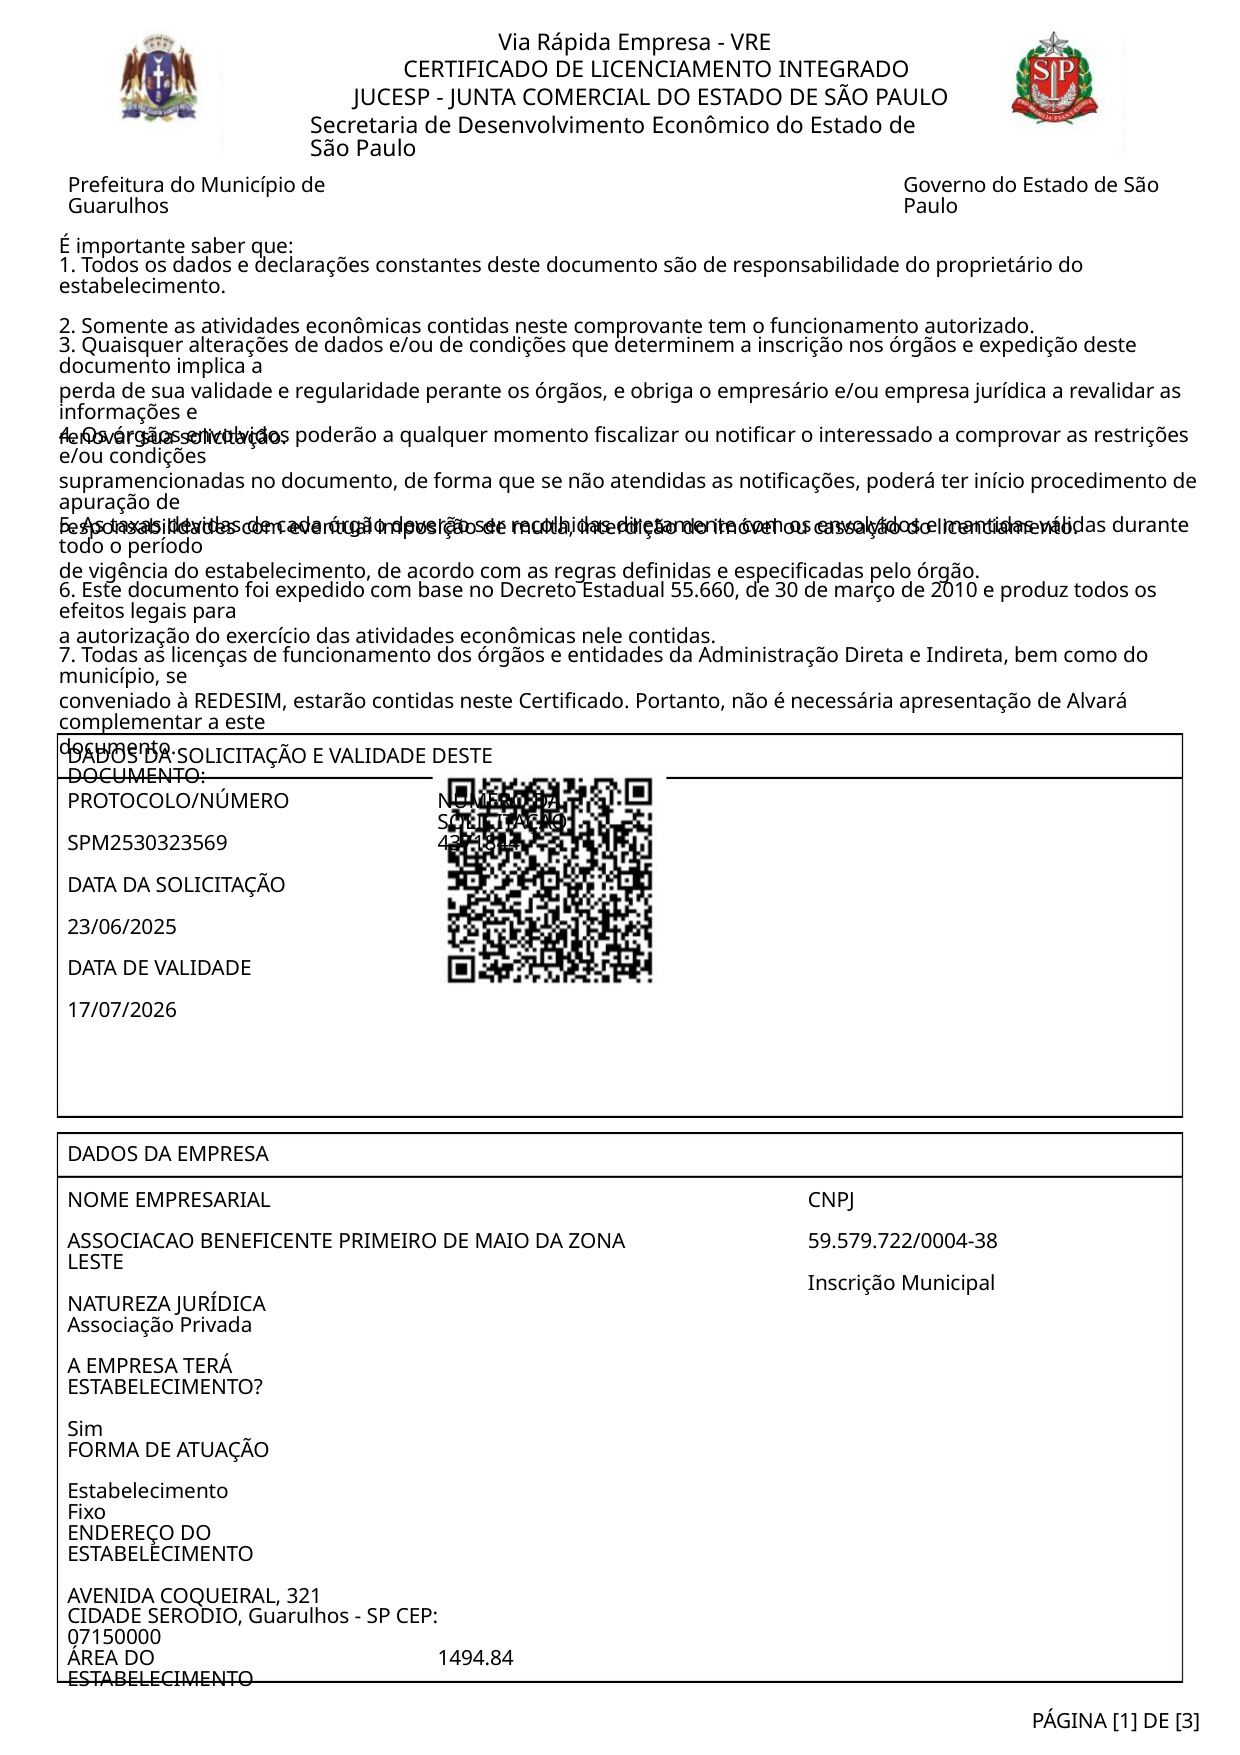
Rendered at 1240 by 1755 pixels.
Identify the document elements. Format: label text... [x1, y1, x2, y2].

text_box Prefeitura do Município de Guarulhos É importante saber que: [58, 176, 412, 258]
text_box 1. Todos os dados e declarações constantes deste documento são de responsabilidade do proprietário do estabelecimento. 2. Somente as atividades econômicas contidas neste comprovante tem o funcionamento autorizado. [59, 255, 1127, 336]
text_box 4371844 [437, 833, 537, 855]
text_box 4. Os órgãos envolvidos poderão a qualquer momento fiscalizar ou notificar o interessado a comprovar as restrições e/ou condições supramencionadas no documento, de forma que se não atendidas as notificações, poderá ter início procedimento de apuração de responsabilidades com eventual imposição de multa, interdição do imóvel ou cassação do licenciamento. [59, 426, 1200, 539]
text_box FORMA DE ATUAÇÃO [67, 1440, 278, 1462]
text_box DATA DE VALIDADE 17/07/2026 [67, 958, 262, 1022]
text_box 5. As taxas devidas de cada órgão deverão ser recolhidas diretamente com os envolvidos e mantidas válidas durante todo o período de vigência do estabelecimento, de acordo com as regras definidas e especificadas pelo órgão. [58, 515, 1198, 580]
text_box [56, 733, 1184, 1118]
text_box A EMPRESA TERÁ ESTABELECIMENTO? Sim [67, 1357, 424, 1441]
text_box PROTOCOLO/NÚMERO SPM2530323569 DATA DA SOLICITAÇÃO 23/06/2025 [67, 792, 293, 939]
text_box 6. Este documento foi expedido com base no Decreto Estadual 55.660, de 30 de março de 2010 e produz todos os efeitos legais para a autorização do exercício das atividades econômicas nele contidas. [58, 580, 1204, 648]
text_box PÁGINA [1] DE [3] [1031, 1711, 1208, 1733]
text_box 7. Todas as licenças de funcionamento dos órgãos e entidades da Administração Direta e Indireta, bem como do município, se conveniado à REDESIM, estarão contidas neste Certificado. Portanto, não é necessária apresentação de Alvará complementar a este documento. [59, 646, 1200, 759]
text_box [1011, 31, 1127, 157]
text_box Governo do Estado de São Paulo [903, 175, 1204, 218]
text_box ASSOCIACAO BENEFICENTE PRIMEIRO DE MAIO DA ZONA LESTE NATUREZA JURÍDICA [67, 1232, 631, 1316]
text_box 59.579.722/0004-38 Inscrição Municipal [807, 1232, 1006, 1295]
text_box 1494.84 [437, 1648, 532, 1670]
text_box [56, 1132, 1184, 1683]
text_box Associação Privada [67, 1315, 253, 1337]
text_box NÚMERO DA SOLICITAÇÃO [437, 792, 695, 834]
text_box Via Rápida Empresa - VRE CERTIFICADO DE LICENCIAMENTO INTEGRADO JUCESP - JUNTA COMERCIAL DO ESTADO DE SÃO PAULO Secretaria de Desenvolvimento Econômico do Estado de São Paulo [310, 32, 955, 162]
text_box CNPJ [807, 1190, 876, 1212]
text_box DADOS DA SOLICITAÇÃO E VALIDADE DESTE DOCUMENTO: [67, 746, 601, 789]
text_box ENDEREÇO DO ESTABELECIMENTO AVENIDA COQUEIRAL, 321 [67, 1523, 390, 1607]
text_box [119, 31, 224, 157]
text_box Estabelecimento Fixo [67, 1482, 273, 1523]
text_box ÁREA DO ESTABELECIMENTO [67, 1648, 343, 1691]
text_box DADOS DA EMPRESA NOME EMPRESARIAL [67, 1144, 276, 1212]
text_box 3. Quaisquer alterações de dados e/ou de condições que determinem a inscrição nos órgãos e expedição deste documento implica a perda de sua validade e regularidade perante os órgãos, e obriga o empresário e/ou empresa jurídica a revalidar as informações e renovar sua solicitação. [58, 336, 1203, 449]
text_box CIDADE SERODIO, Guarulhos - SP CEP: 07150000 [67, 1607, 503, 1649]
